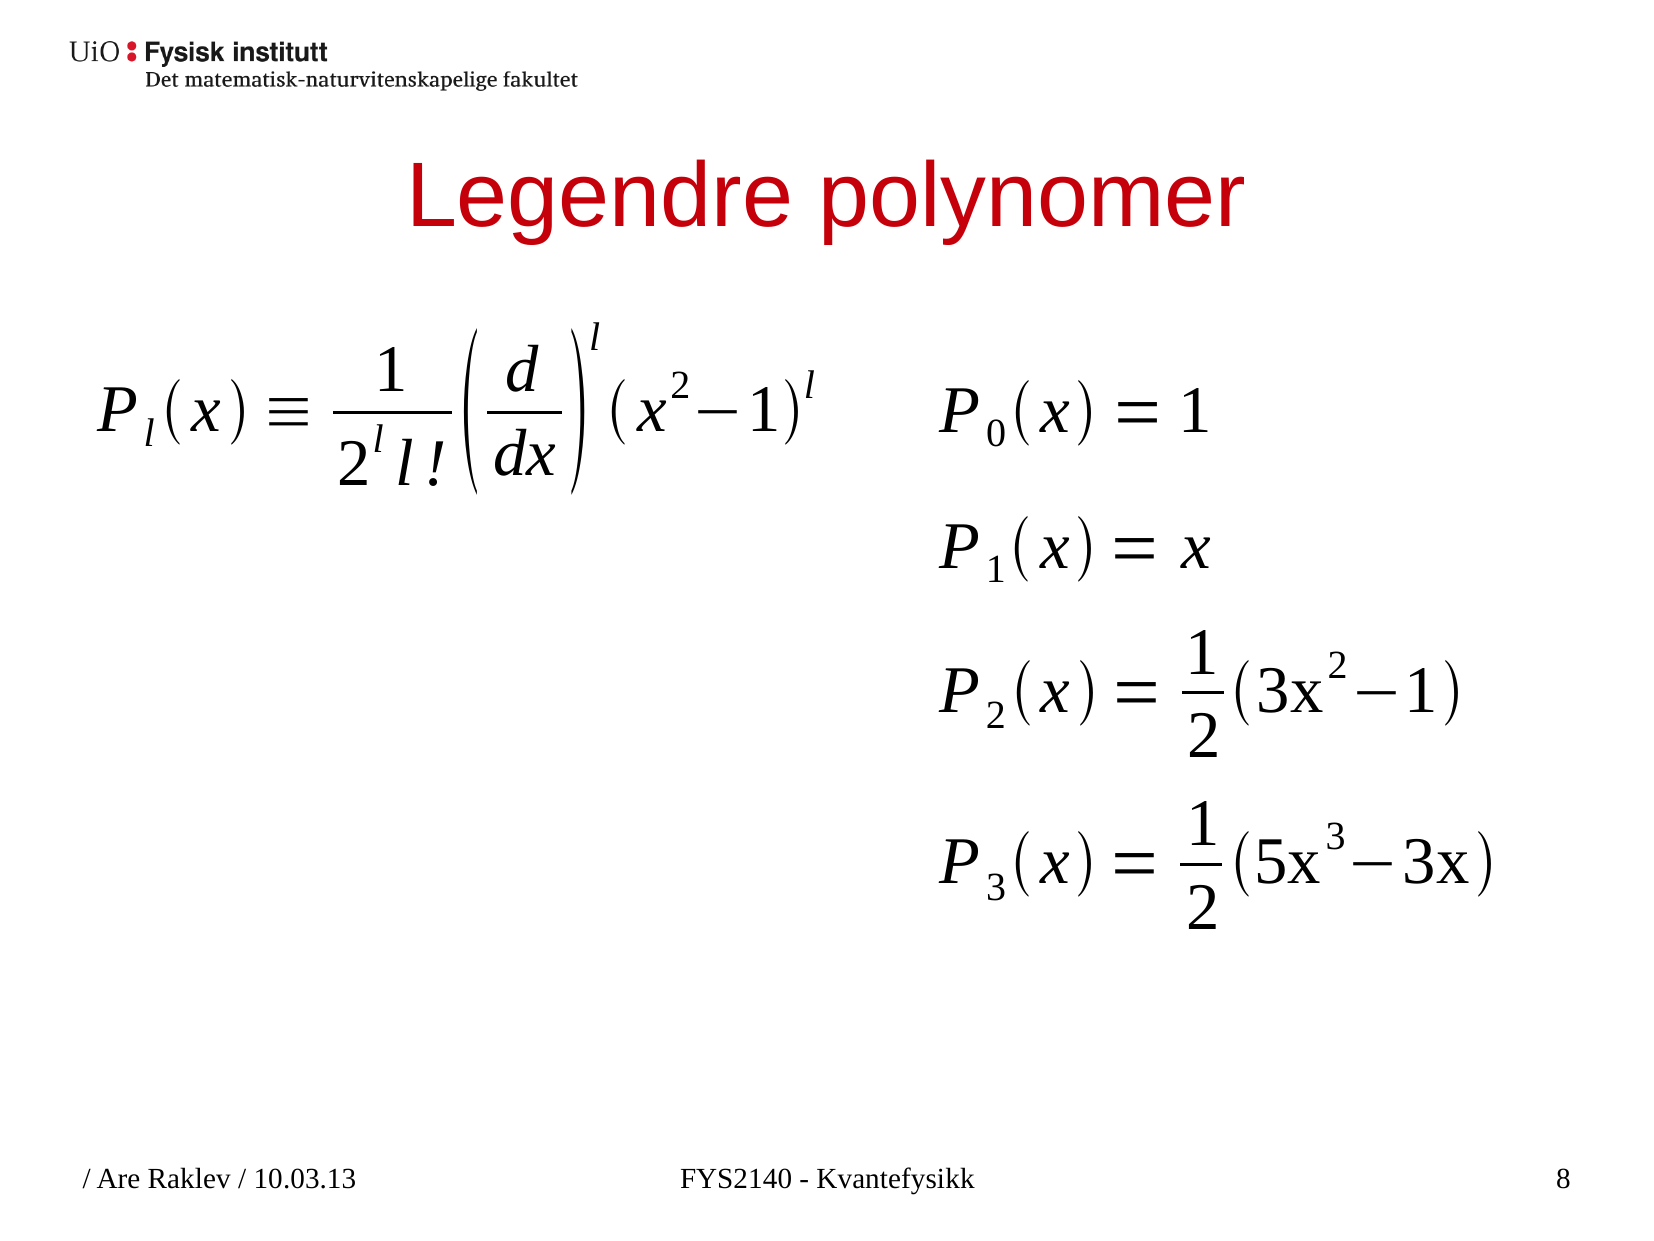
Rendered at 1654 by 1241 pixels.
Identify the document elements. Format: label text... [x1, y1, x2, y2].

chart [929, 371, 1218, 456]
chart [87, 314, 821, 501]
title Legendre polynomer [82, 90, 1571, 298]
chart [929, 507, 1218, 592]
chart [929, 614, 1468, 772]
chart [929, 785, 1503, 944]
picture [68, 37, 581, 93]
